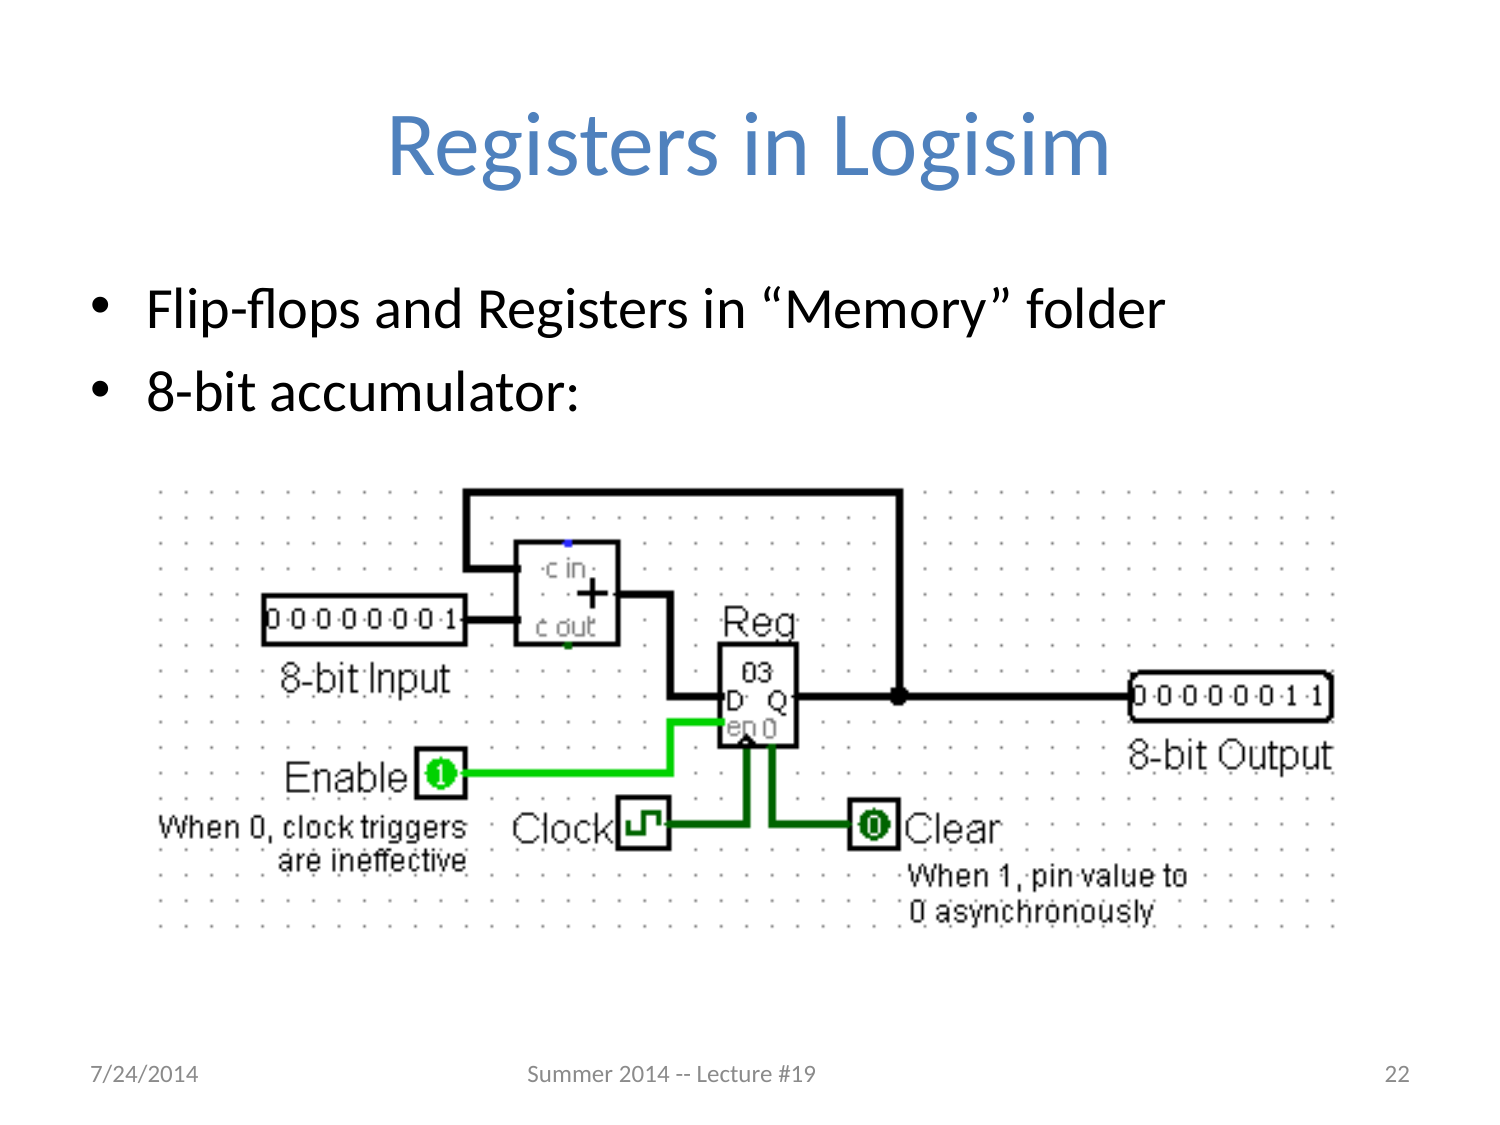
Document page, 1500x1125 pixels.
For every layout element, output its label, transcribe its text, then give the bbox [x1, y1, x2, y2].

slide_number <number> [1074, 1042, 1425, 1103]
footer Summer 2014 -- Lecture #19 [512, 1042, 988, 1103]
picture [150, 479, 1350, 936]
title Registers in Logisim [75, 45, 1425, 233]
slide_number 7/24/2014 [75, 1042, 425, 1103]
list Flip-flops and Registers in “Memory” folder 8-bit accumulator: [75, 262, 1425, 1005]
